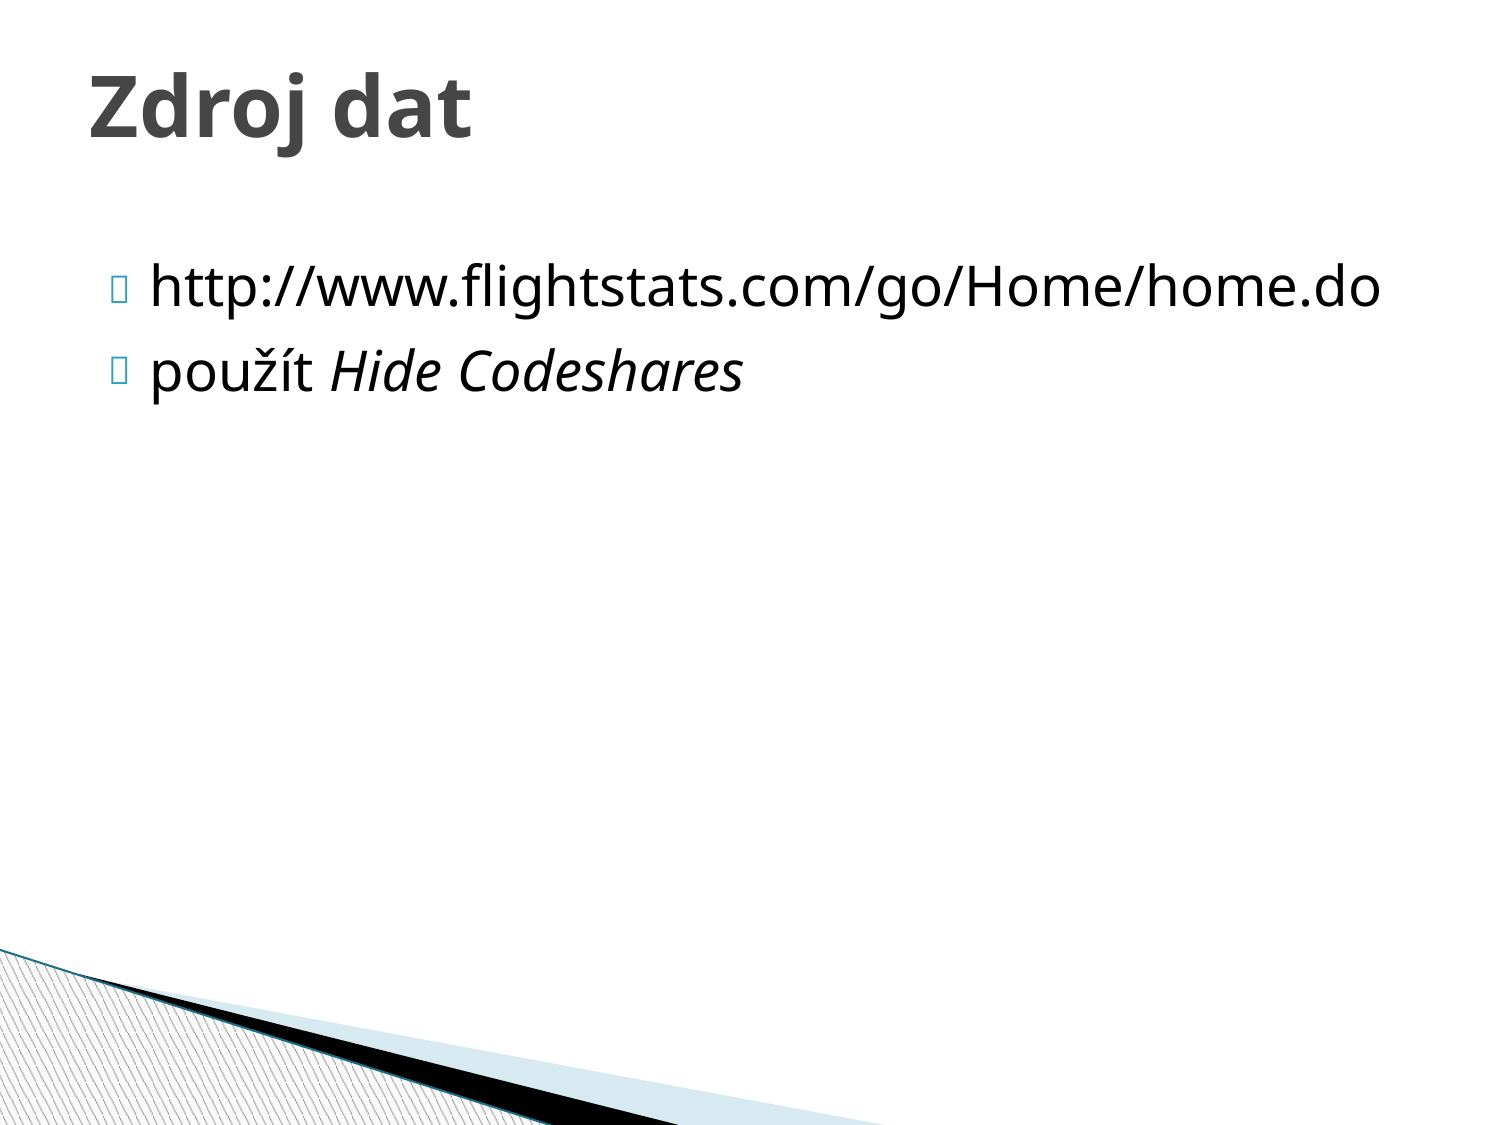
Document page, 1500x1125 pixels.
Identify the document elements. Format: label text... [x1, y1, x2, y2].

title Zdroj dat [75, 45, 1425, 233]
list http://www.flightstats.com/go/Home/home.do použít Hide Codeshares [75, 243, 1425, 986]
picture [0, 952, 543, 1125]
